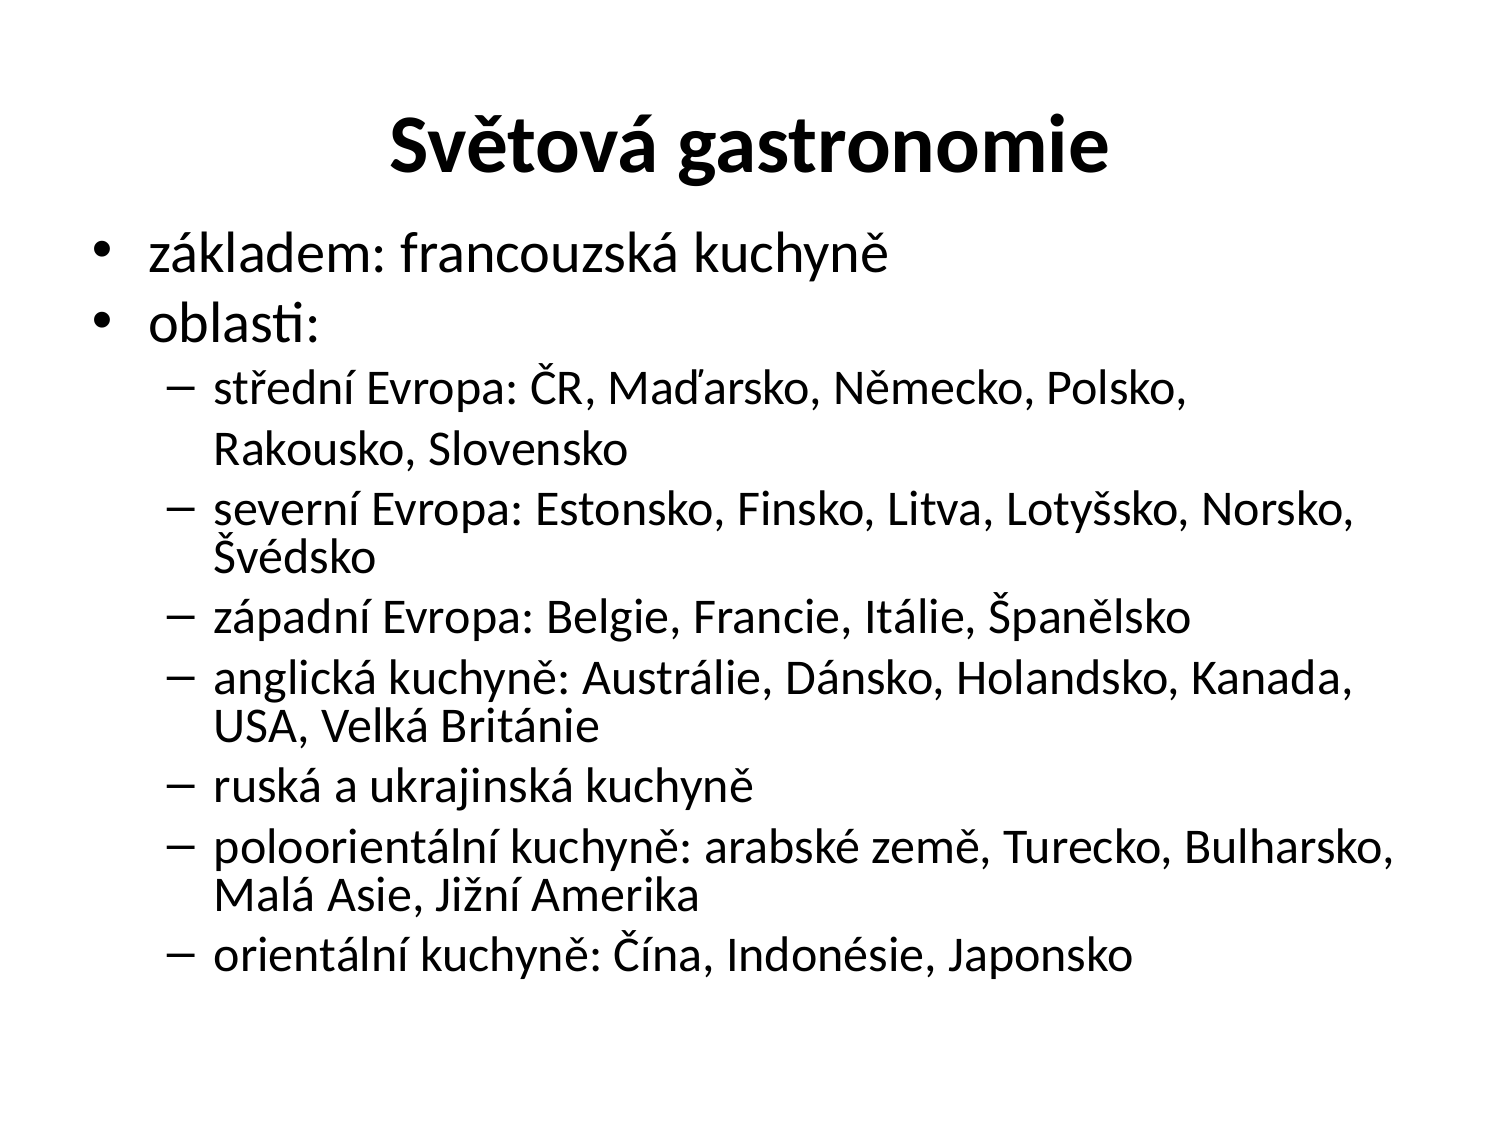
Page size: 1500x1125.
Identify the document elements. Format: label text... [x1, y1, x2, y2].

title Světová gastronomie [75, 45, 1426, 233]
list základem: francouzská kuchyně oblasti: střední Evropa: ČR, Maďarsko, Německo, Polsko, Rakousko, Slovensko severní Evropa: Estonsko, Finsko, Litva, Lotyšsko, Norsko, Švédsko západní Evropa: Belgie, Francie, Itálie, Španělsko anglická kuchyně: Austrálie, Dánsko, Holandsko, Kanada, USA, Velká Británie ruská a ukrajinská kuchyně poloorientální kuchyně: arabské země, Turecko, Bulharsko, Malá Asie, Jižní Amerika orientální kuchyně: Čína, Indonésie, Japonsko [76, 220, 1427, 1125]
